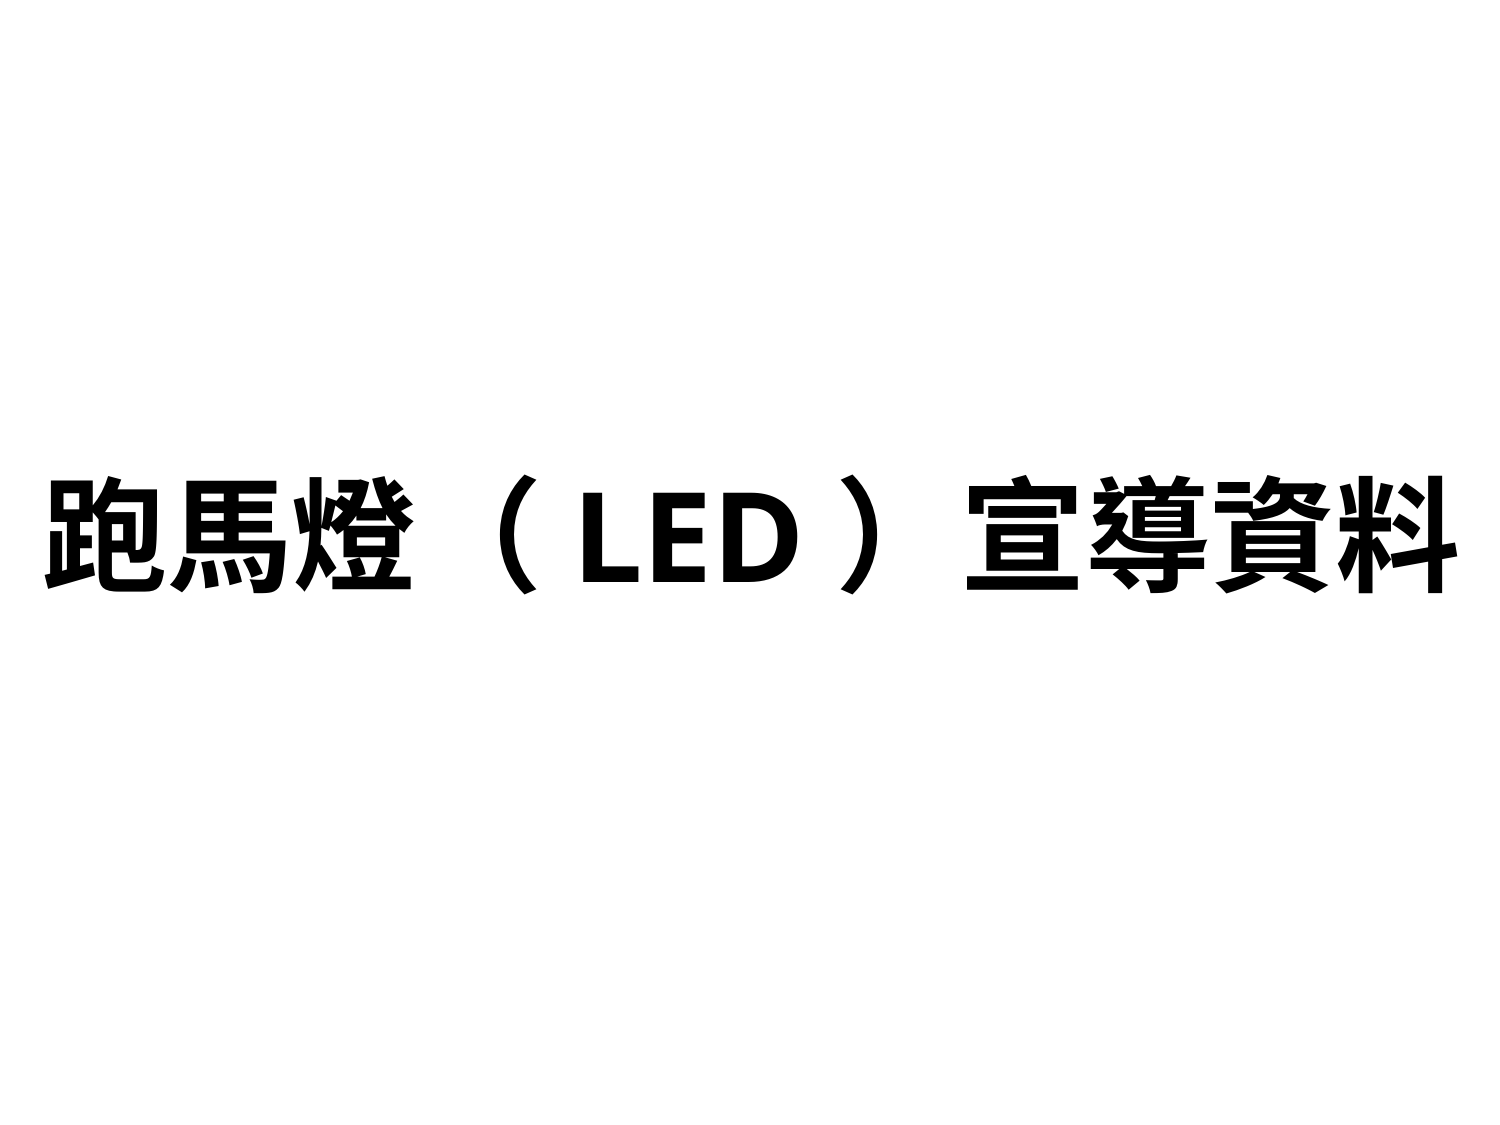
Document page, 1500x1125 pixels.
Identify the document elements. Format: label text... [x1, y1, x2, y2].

text_box 跑馬燈（LED）宣導資料 [0, 450, 1500, 615]
